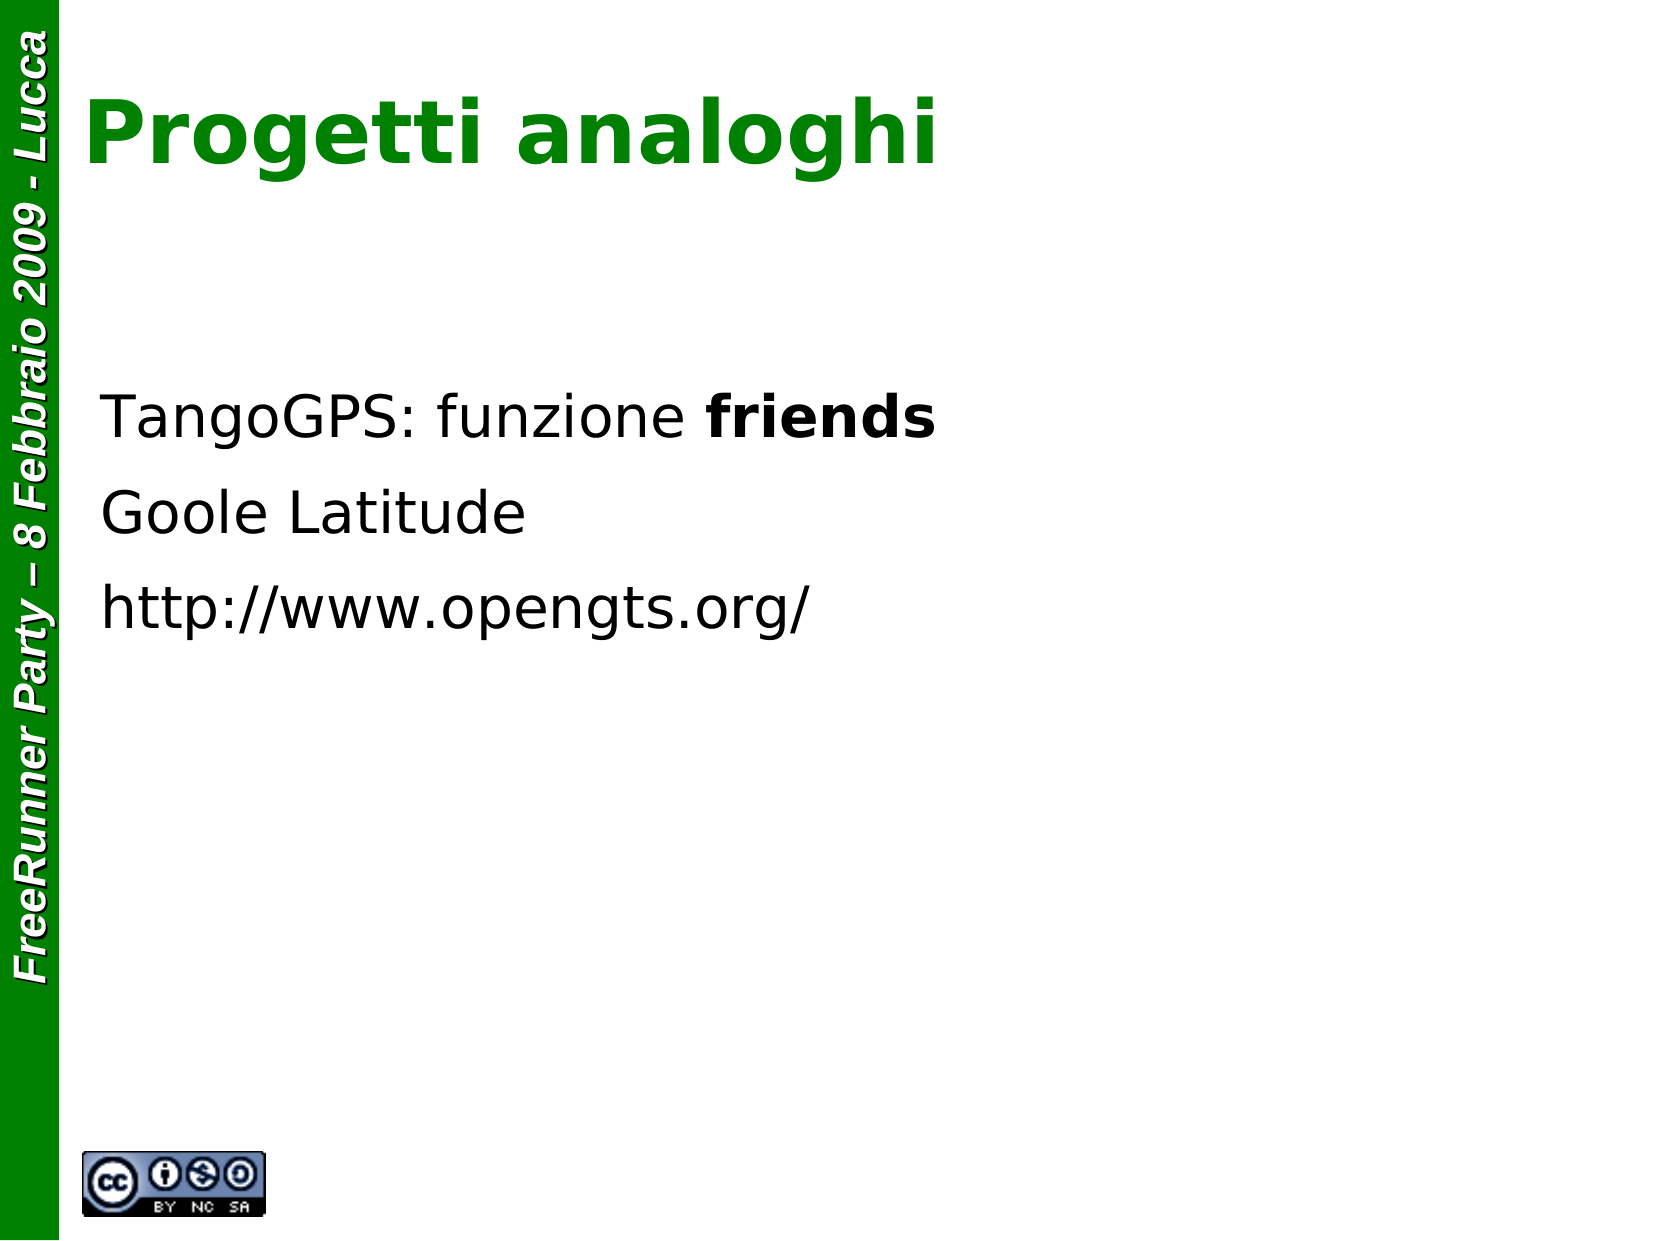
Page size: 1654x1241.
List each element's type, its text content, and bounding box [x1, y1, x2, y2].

title Progetti analoghi [82, 36, 1359, 230]
picture [82, 1151, 266, 1217]
list TangoGPS: funzione friends Goole Latitude http://www.opengts.org/ [82, 383, 1571, 1094]
